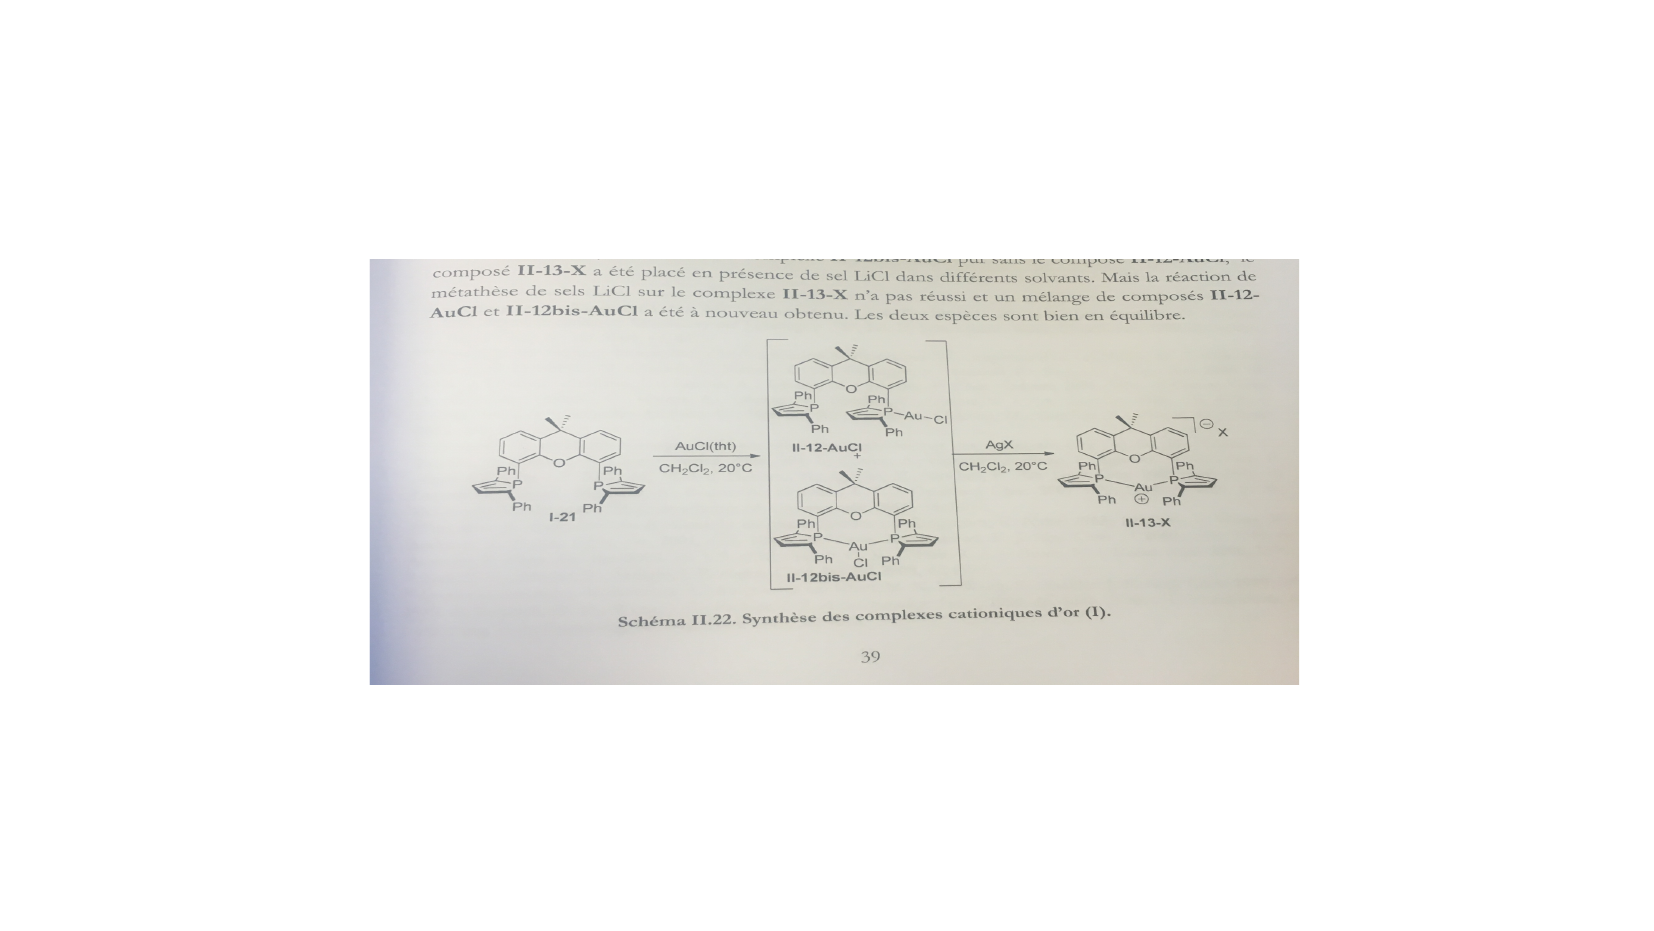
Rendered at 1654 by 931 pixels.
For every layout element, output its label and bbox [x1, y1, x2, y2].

picture [369, 259, 1300, 685]
